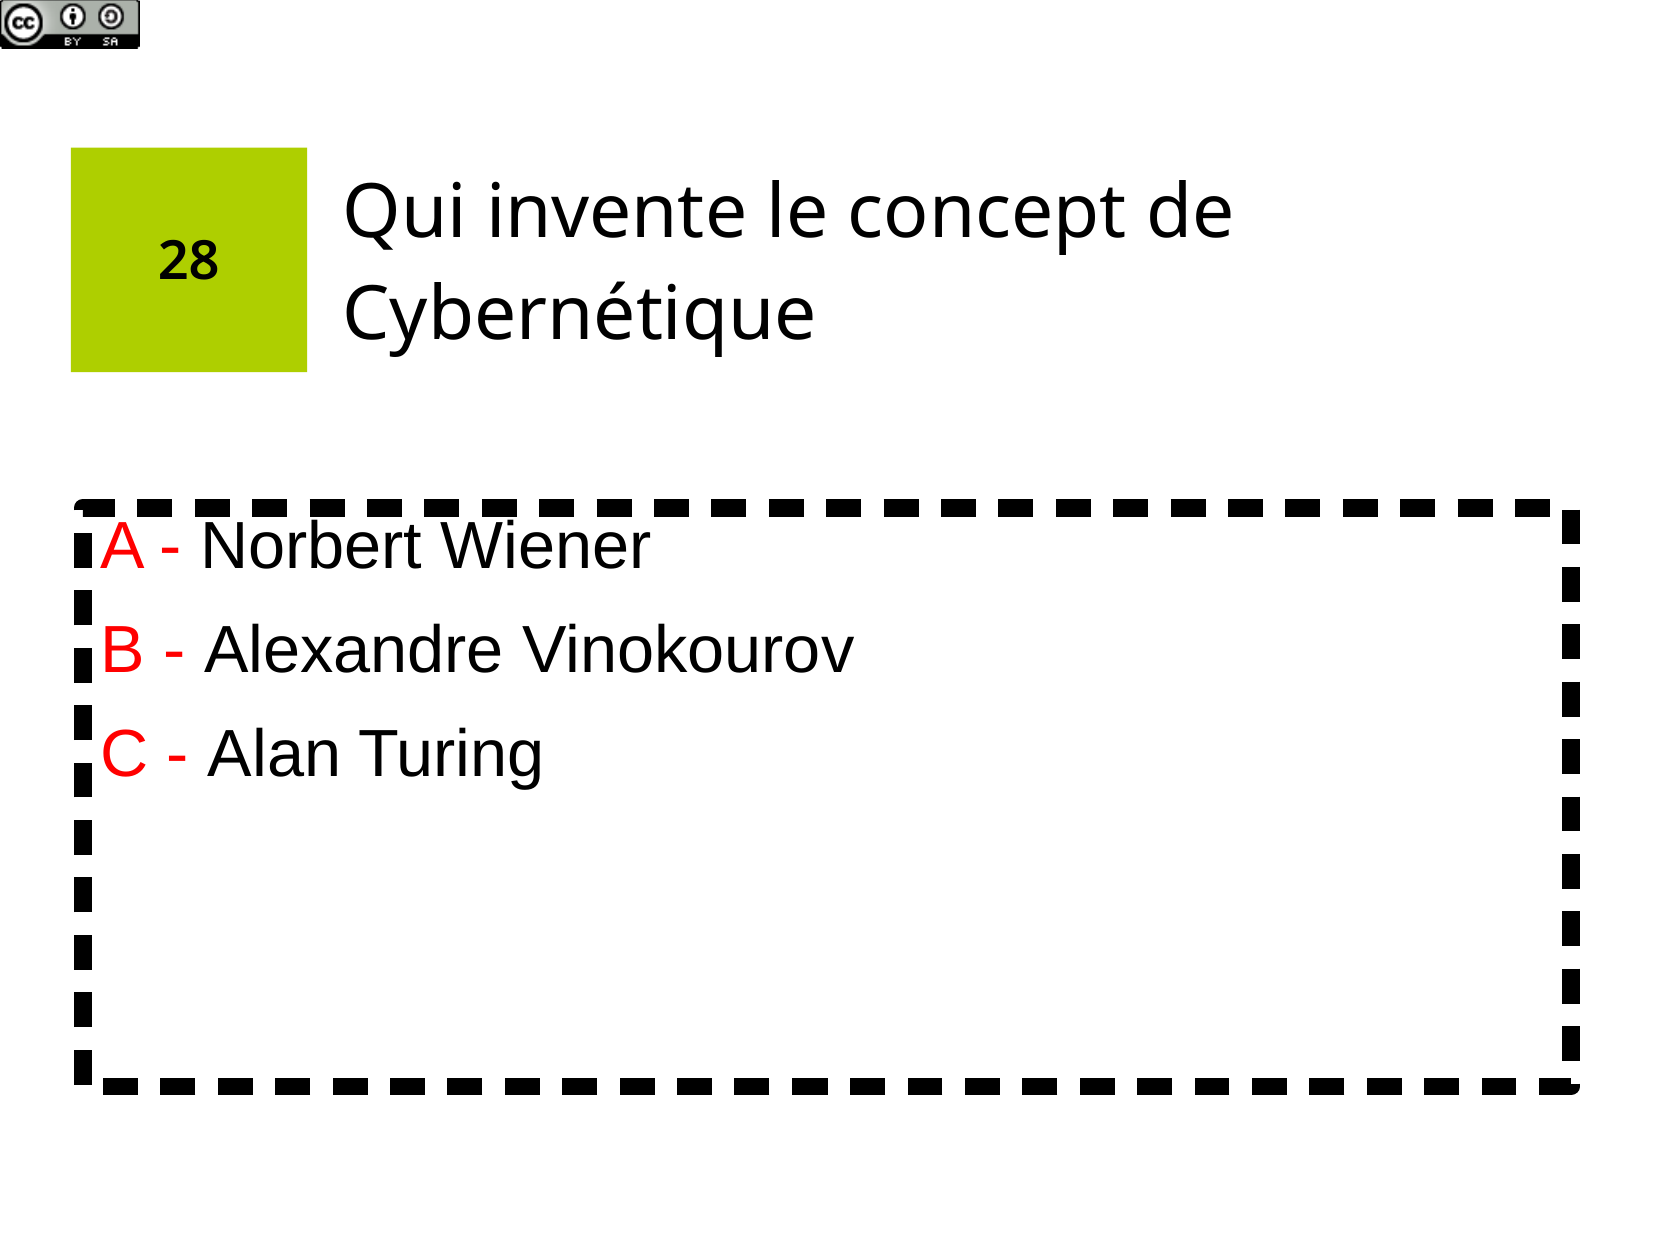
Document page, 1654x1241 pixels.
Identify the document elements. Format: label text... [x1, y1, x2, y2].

list Norbert Wiener Alexandre Vinokourov Alan Turing [82, 507, 1571, 1087]
title Qui invente le concept de Cybernétique [342, 59, 1571, 461]
picture [0, 0, 140, 49]
